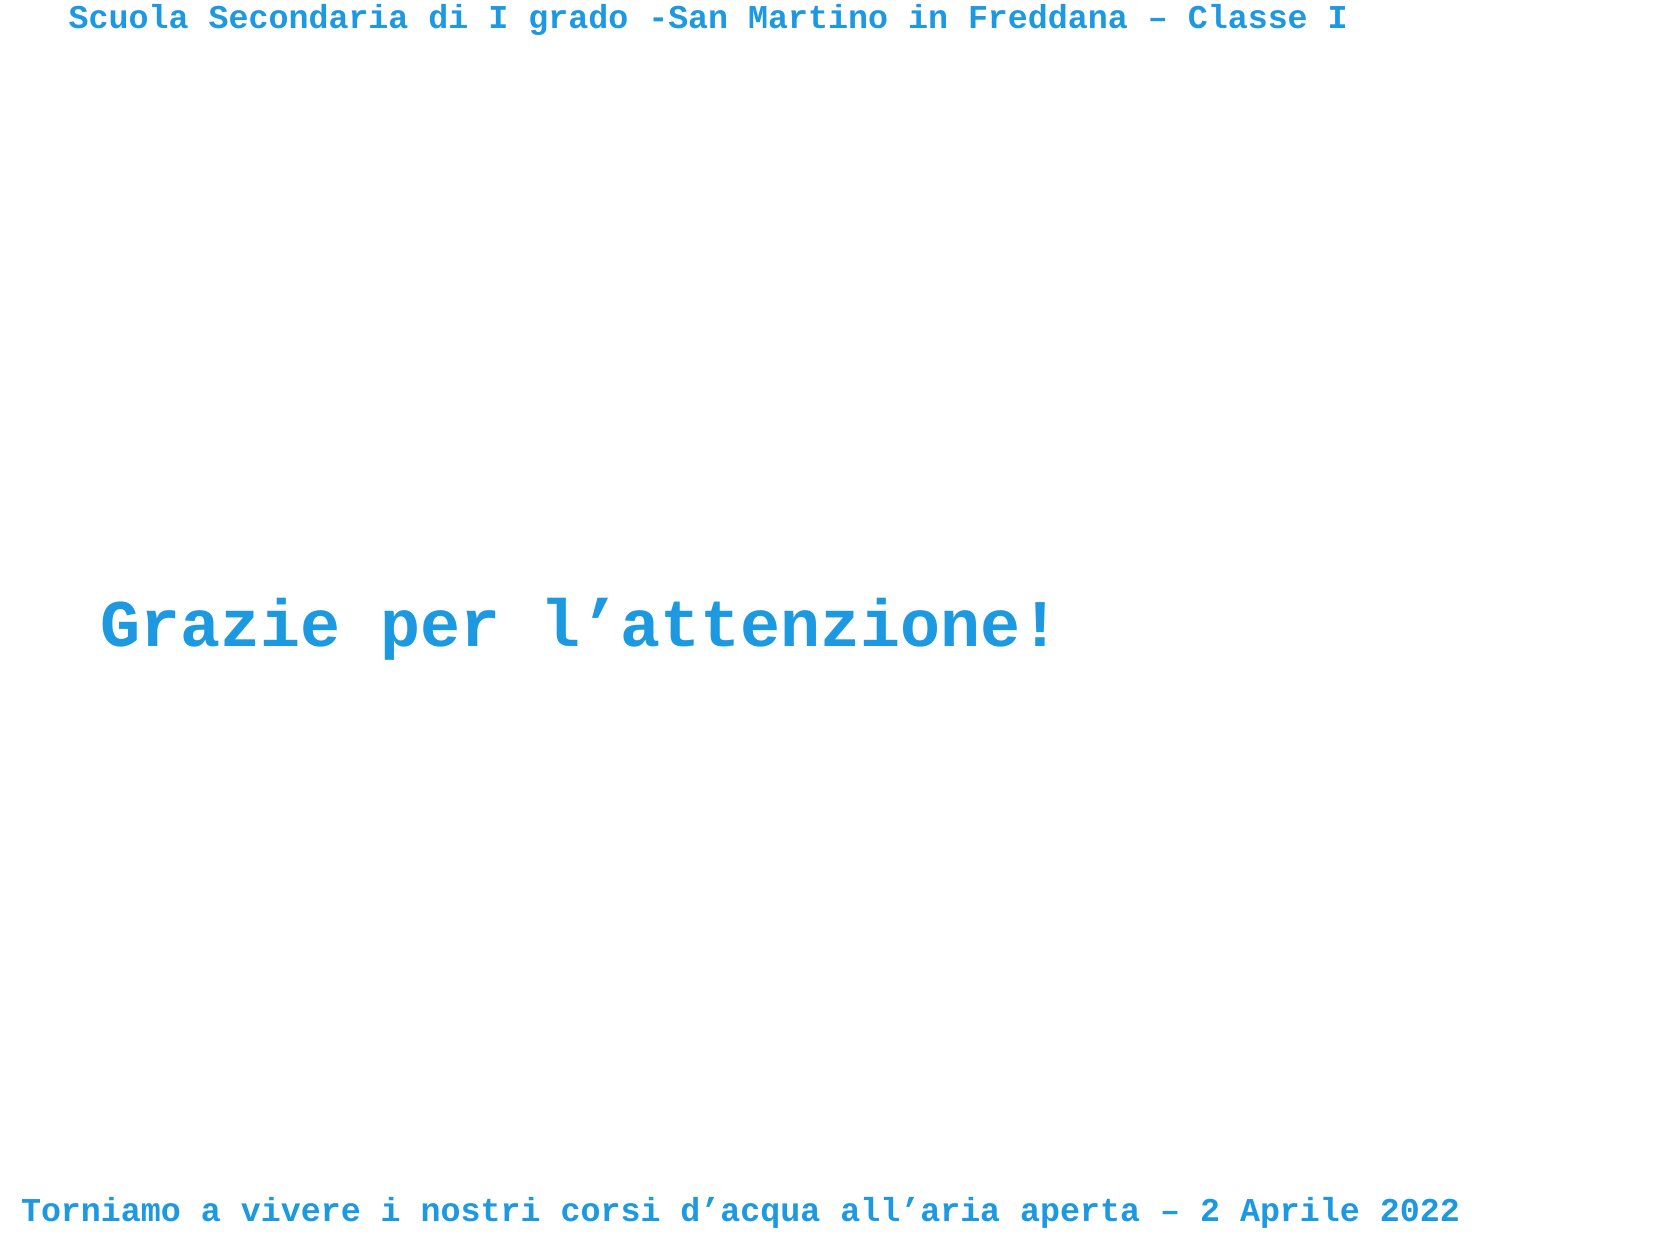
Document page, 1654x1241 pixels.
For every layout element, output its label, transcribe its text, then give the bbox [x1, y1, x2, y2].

text_box Scuola Secondaria di I grado -San Martino in Freddana – Classe I [5, 3, 1412, 37]
text_box Torniamo a vivere i nostri corsi d’acqua all’aria aperta – 2 Aprile 2022 [5, 1179, 1477, 1241]
text_box Grazie per l’attenzione! [100, 590, 1571, 667]
